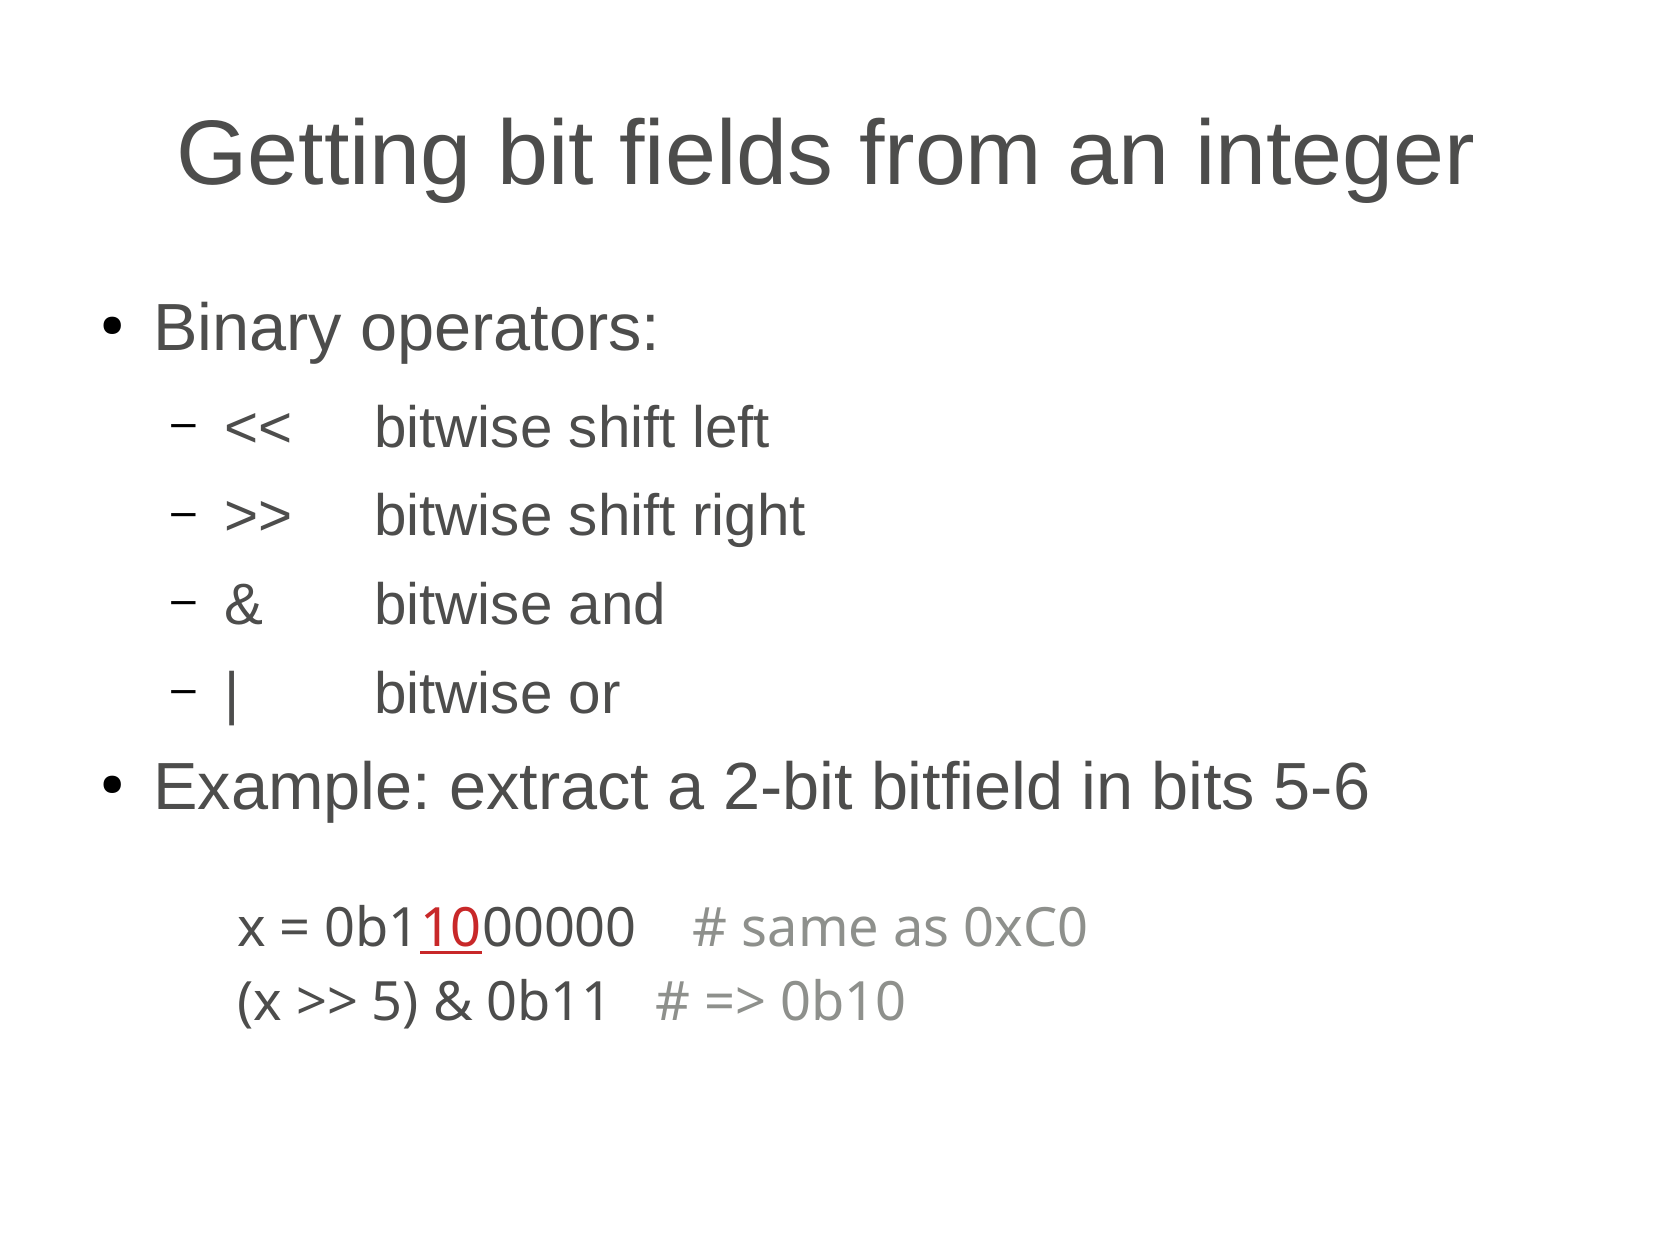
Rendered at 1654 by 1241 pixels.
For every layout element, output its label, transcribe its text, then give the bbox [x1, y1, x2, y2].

title Getting bit fields from an integer [82, 49, 1571, 257]
text_box x = 0b11000000 # same as 0xC0 (x >> 5) & 0b11 # => 0b10 [222, 880, 1432, 1033]
list Binary operators: << bitwise shift left >> bitwise shift right & bitwise and | bitwise or Example: extract a 2-bit bitfield in bits 5-6 [82, 290, 1571, 1010]
